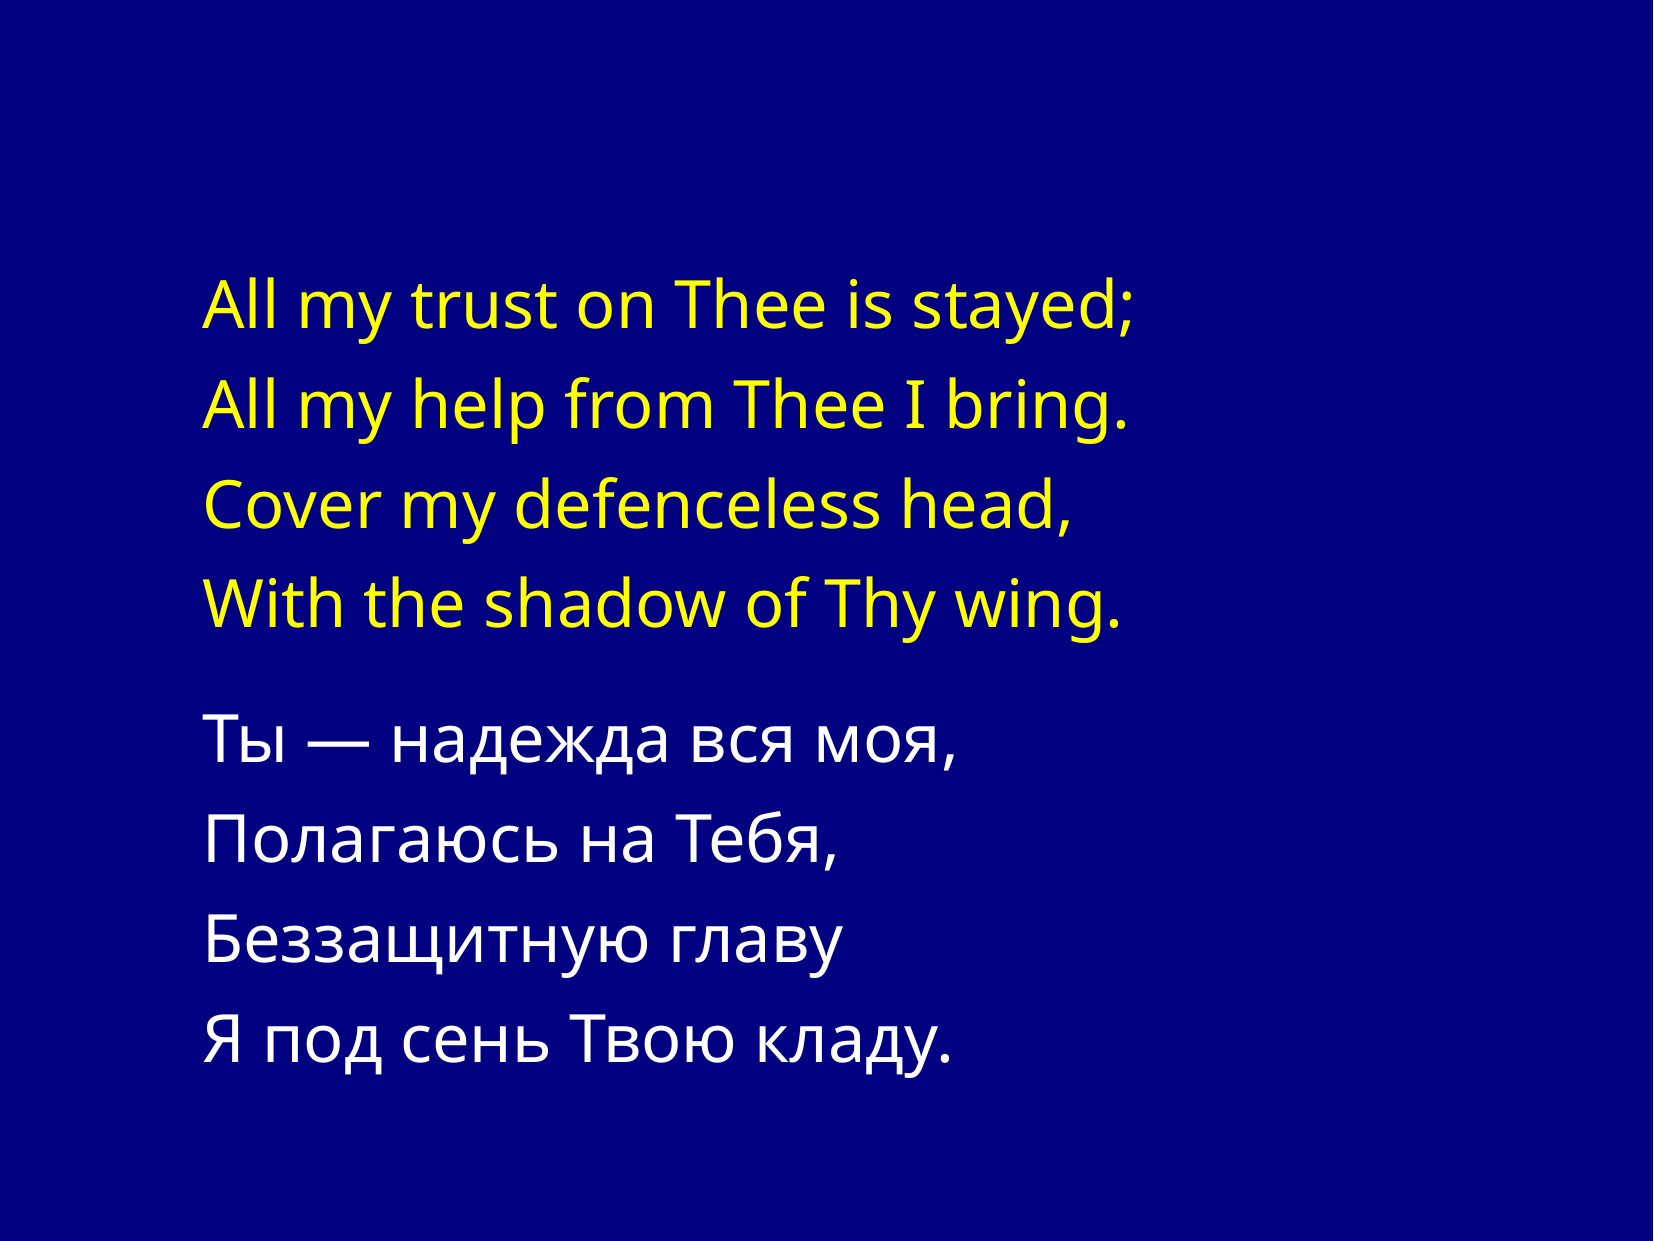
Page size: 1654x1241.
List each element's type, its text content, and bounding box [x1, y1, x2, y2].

text_box Ты — надежда вся моя, Полагаюсь на Тебя, Беззащитную главу Я под сень Твою кладу. [75, 675, 1576, 1163]
text_box All my trust on Thee is stayed; All my help from Thee I bring. Cover my defenceless head, With the shadow of Thy wing. [75, 150, 1576, 638]
